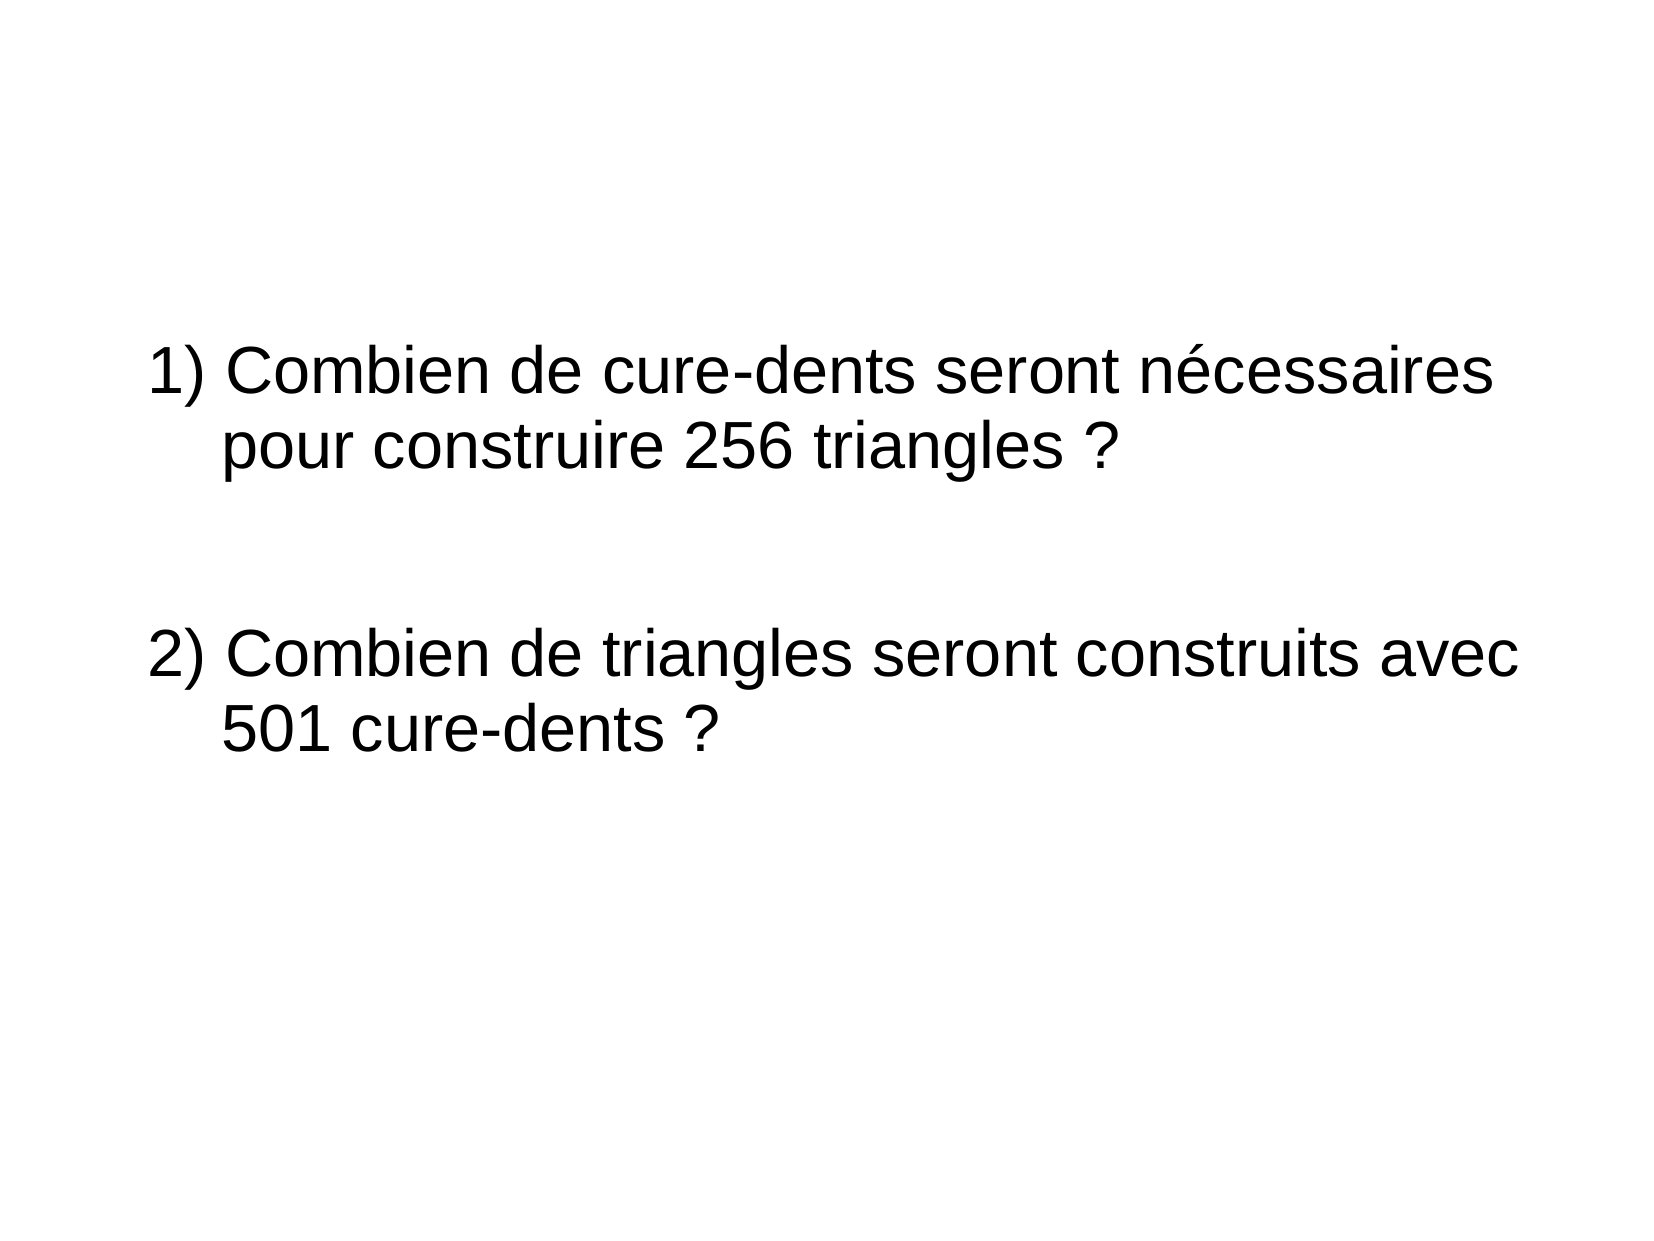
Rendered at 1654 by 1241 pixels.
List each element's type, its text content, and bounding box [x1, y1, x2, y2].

list 1) Combien de cure-dents seront nécessaires pour construire 256 triangles ? 2) Combien de triangles seront construits avec 501 cure-dents ? [76, 333, 1565, 1152]
